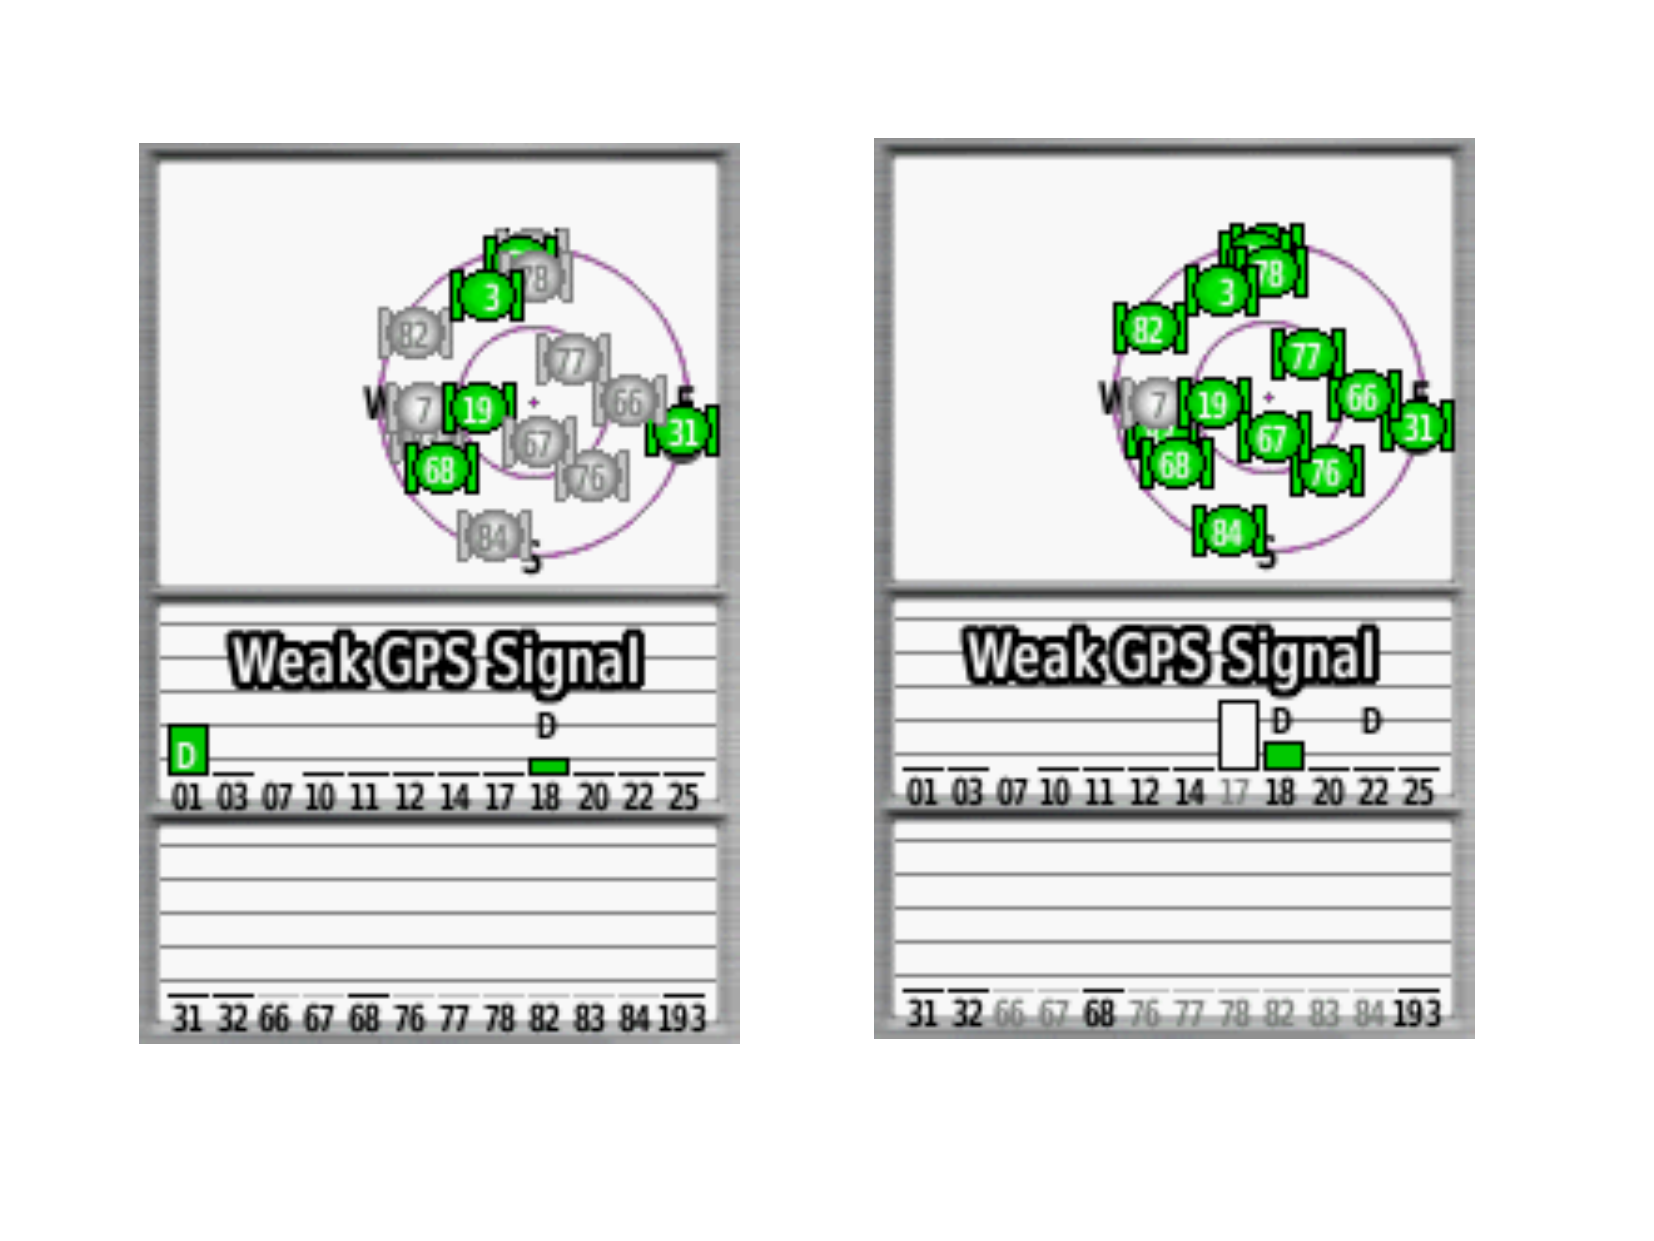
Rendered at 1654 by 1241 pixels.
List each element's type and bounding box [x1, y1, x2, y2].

picture [139, 143, 740, 1044]
picture [874, 138, 1475, 1039]
